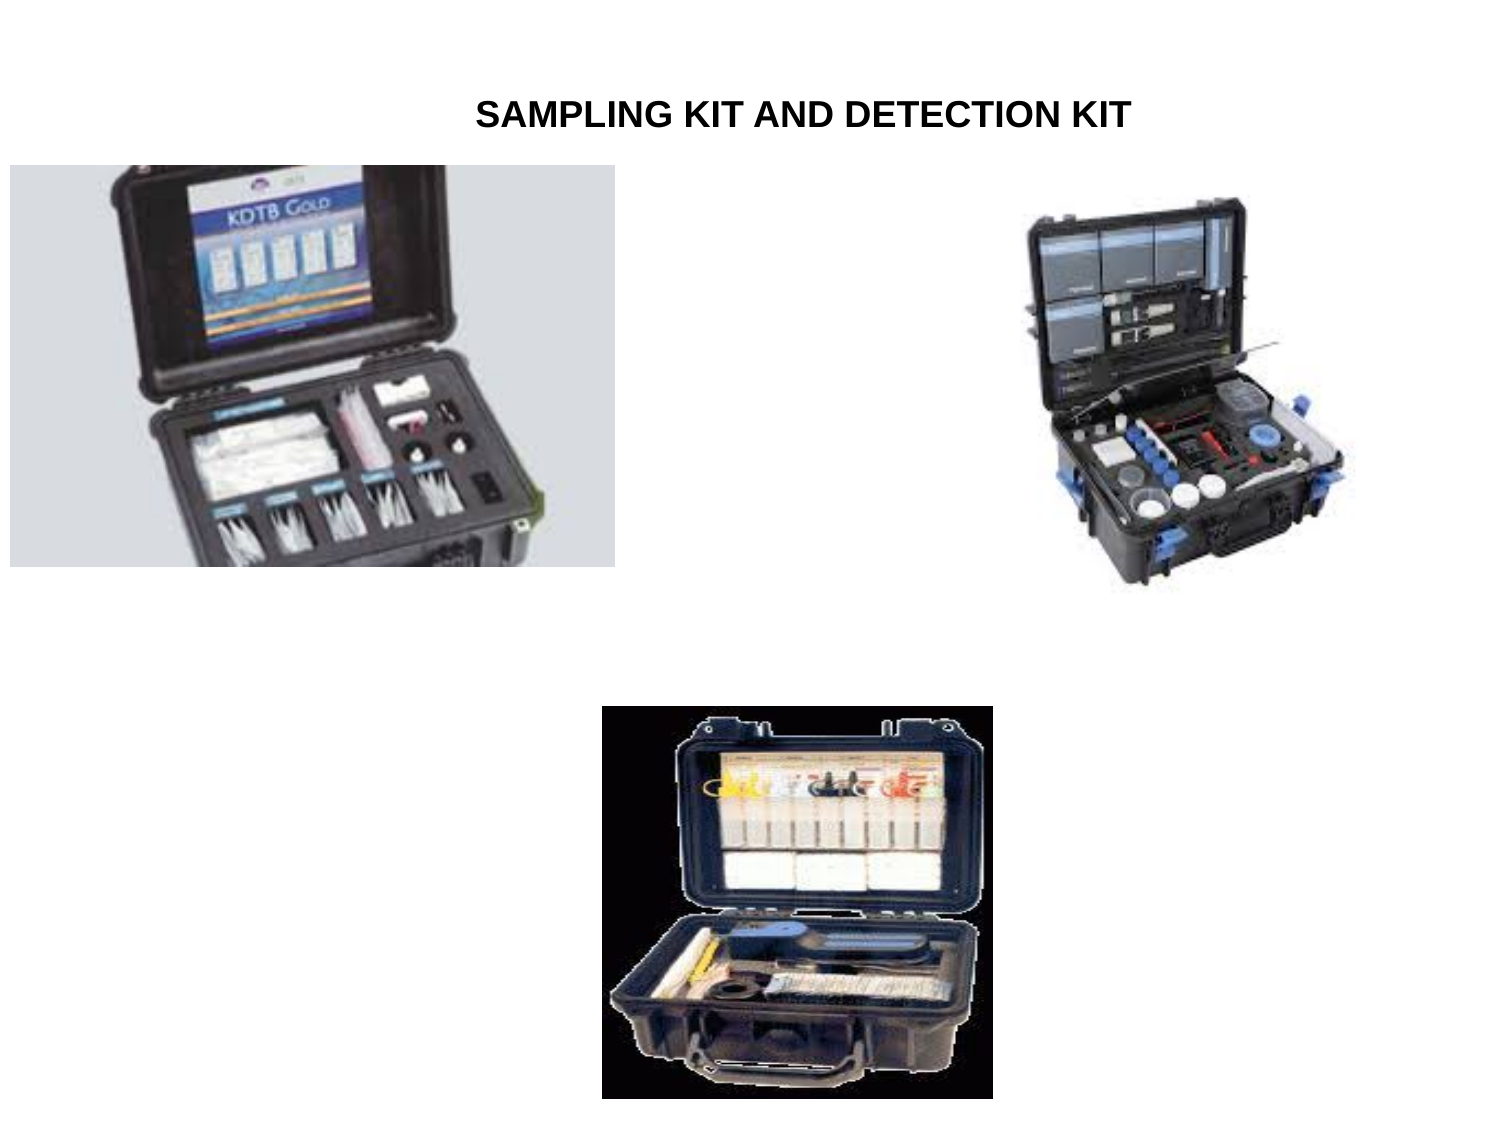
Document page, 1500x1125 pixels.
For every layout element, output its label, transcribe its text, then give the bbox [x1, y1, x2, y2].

picture [863, 177, 1477, 603]
picture [10, 165, 615, 567]
picture [602, 706, 993, 1099]
text_box SAMPLING KIT AND DETECTION KIT [460, 82, 1148, 139]
